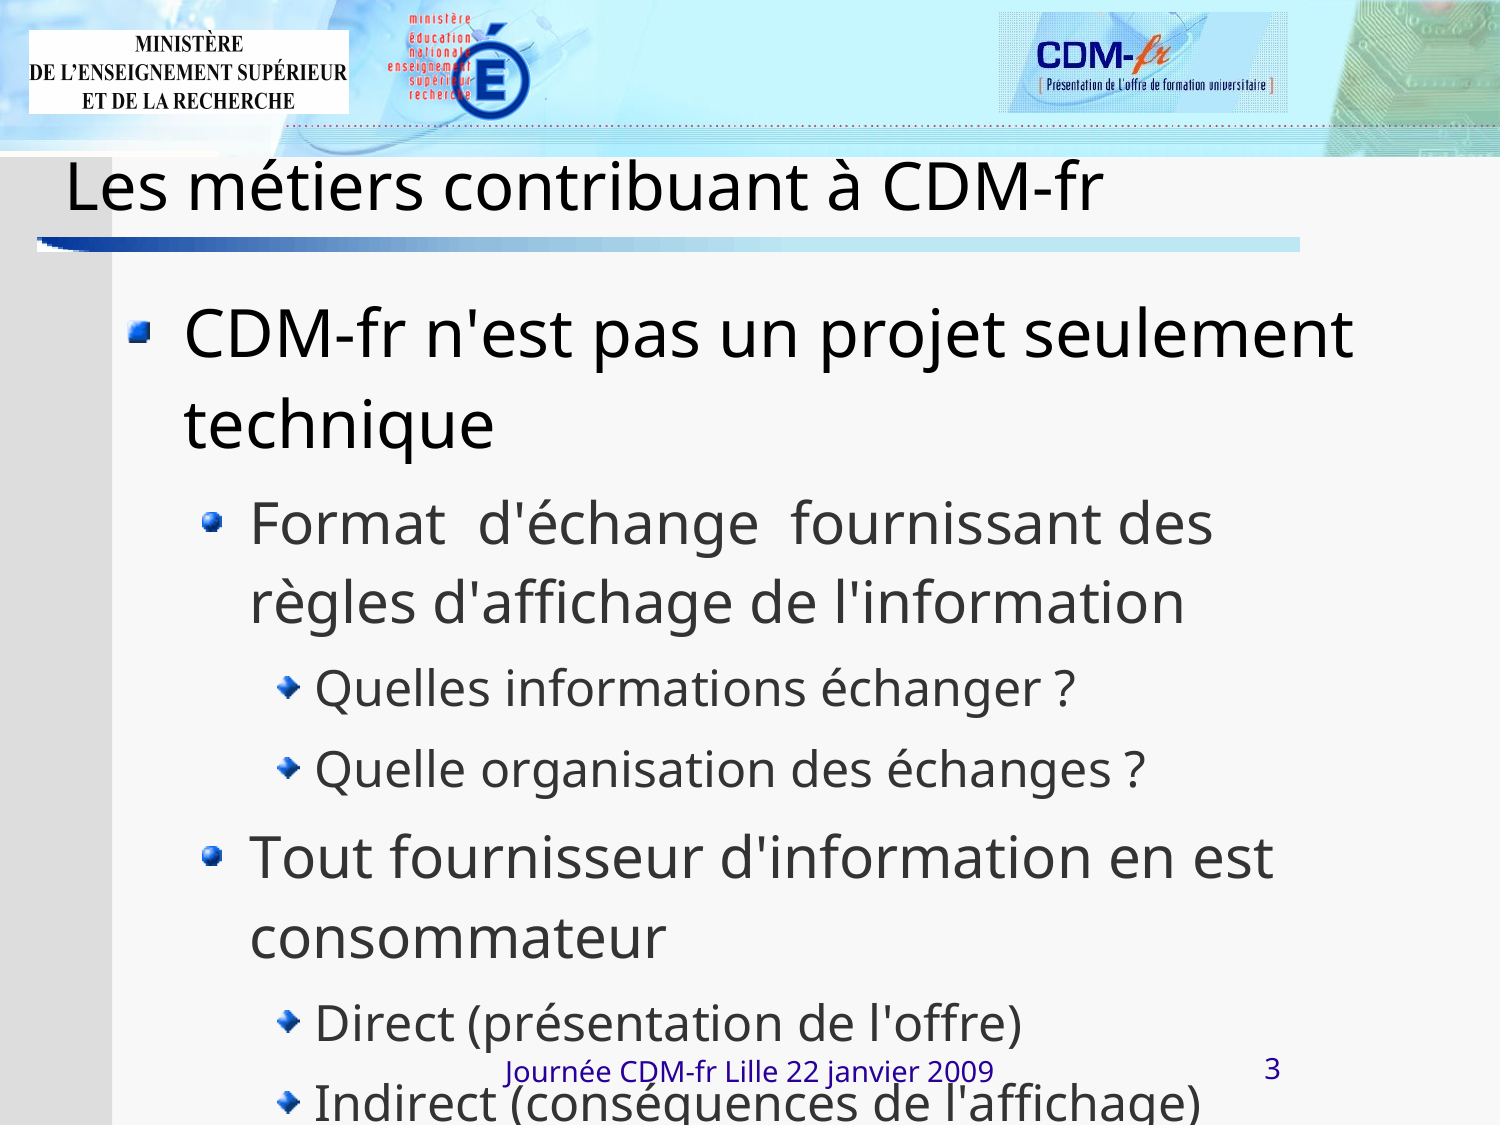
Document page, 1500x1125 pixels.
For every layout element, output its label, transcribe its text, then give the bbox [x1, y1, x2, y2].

list CDM-fr n'est pas un projet seulement technique Format d'échange fournissant des règles d'affichage de l'information Quelles informations échanger ? Quelle organisation des échanges ? Tout fournisseur d'information en est consommateur Direct (présentation de l'offre) Indirect (conséquences de l'affichage) [112, 278, 1388, 1033]
picture [37, 237, 1300, 252]
picture [0, 0, 1500, 157]
title Les métiers contribuant à CDM-fr [50, 137, 1463, 238]
picture [277, 1091, 300, 1114]
